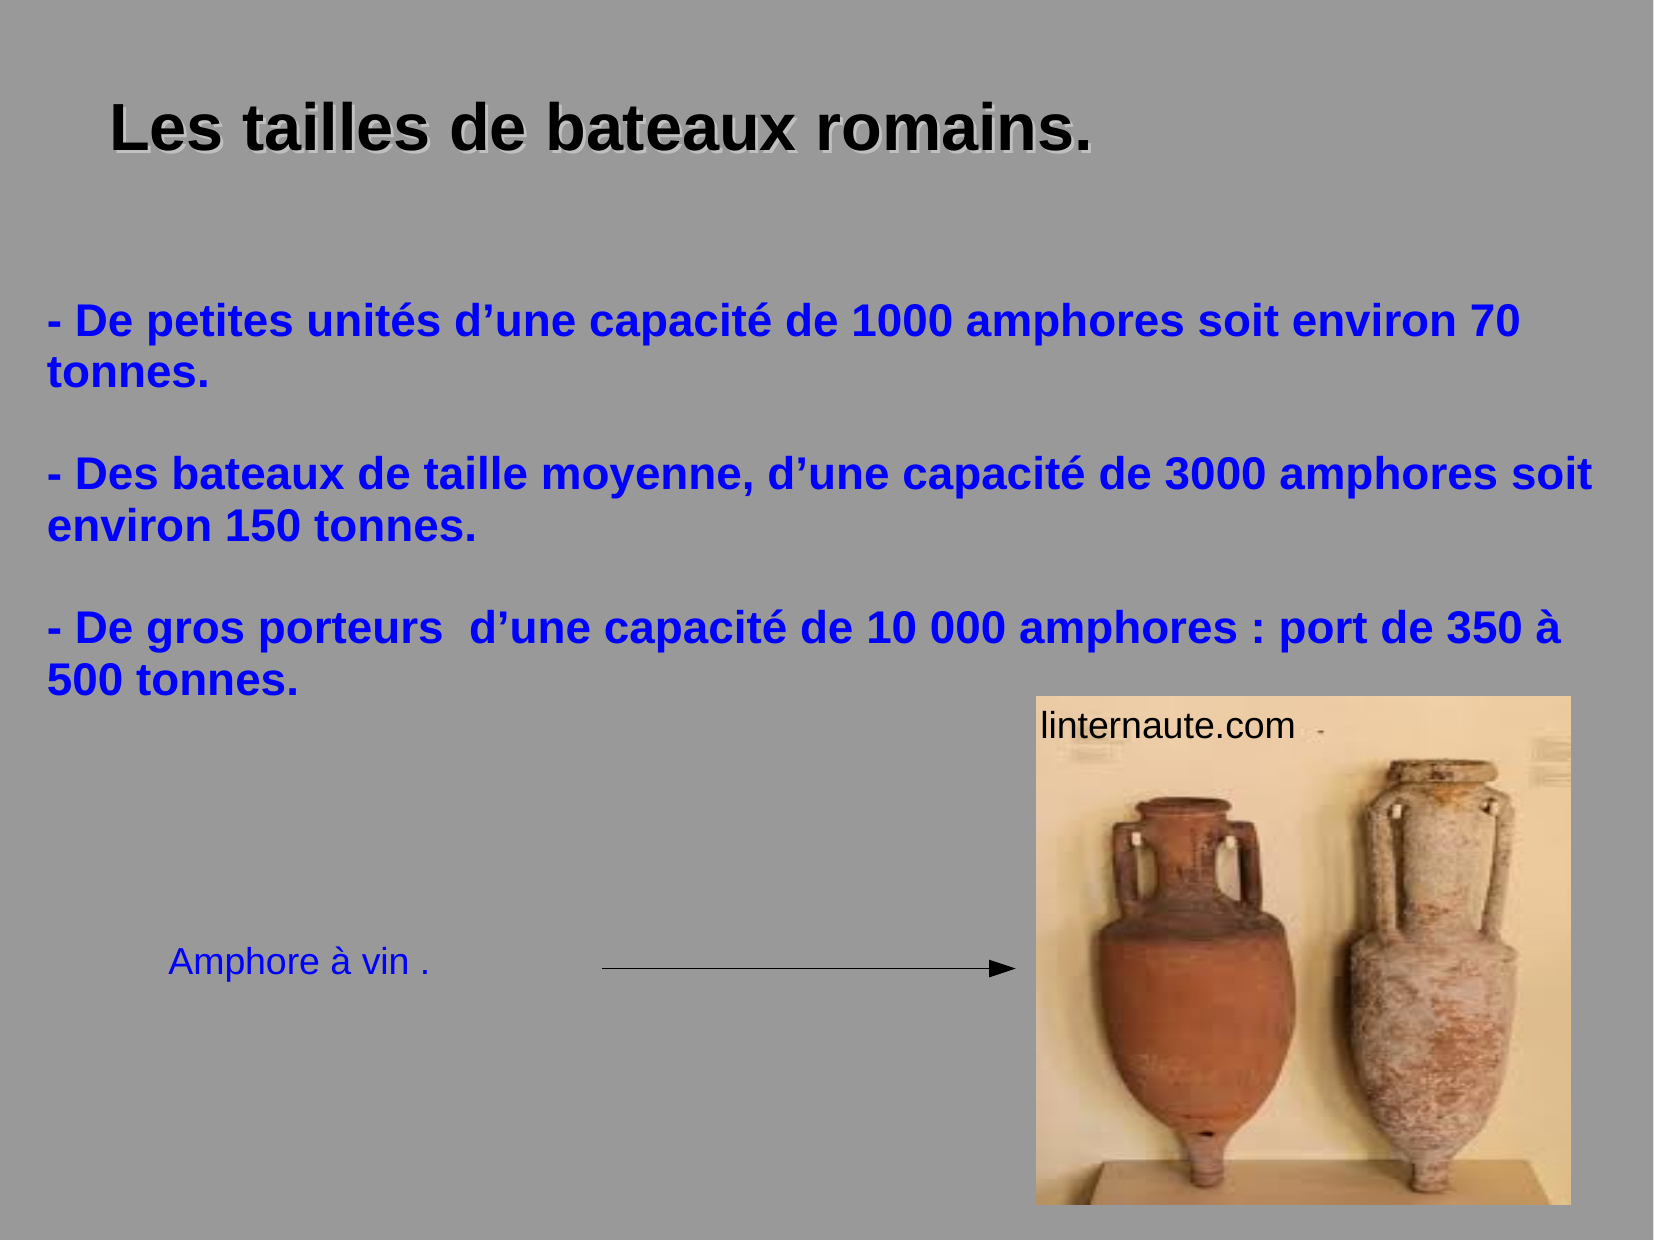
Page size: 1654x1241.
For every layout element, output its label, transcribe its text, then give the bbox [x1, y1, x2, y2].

text_box Amphore à vin . [153, 933, 591, 990]
text_box Les tailles de bateaux romains. [94, 82, 1489, 173]
text_box - De petites unités d’une capacité de 1000 amphores soit environ 70 tonnes. - Des bateaux de taille moyenne, d’une capacité de 3000 amphores soit environ 150 tonnes. - De gros porteurs d’une capacité de 10 000 amphores : port de 350 à 500 tonnes. [32, 184, 1630, 976]
text_box linternaute.com [1025, 696, 1312, 754]
picture [1036, 696, 1571, 1205]
